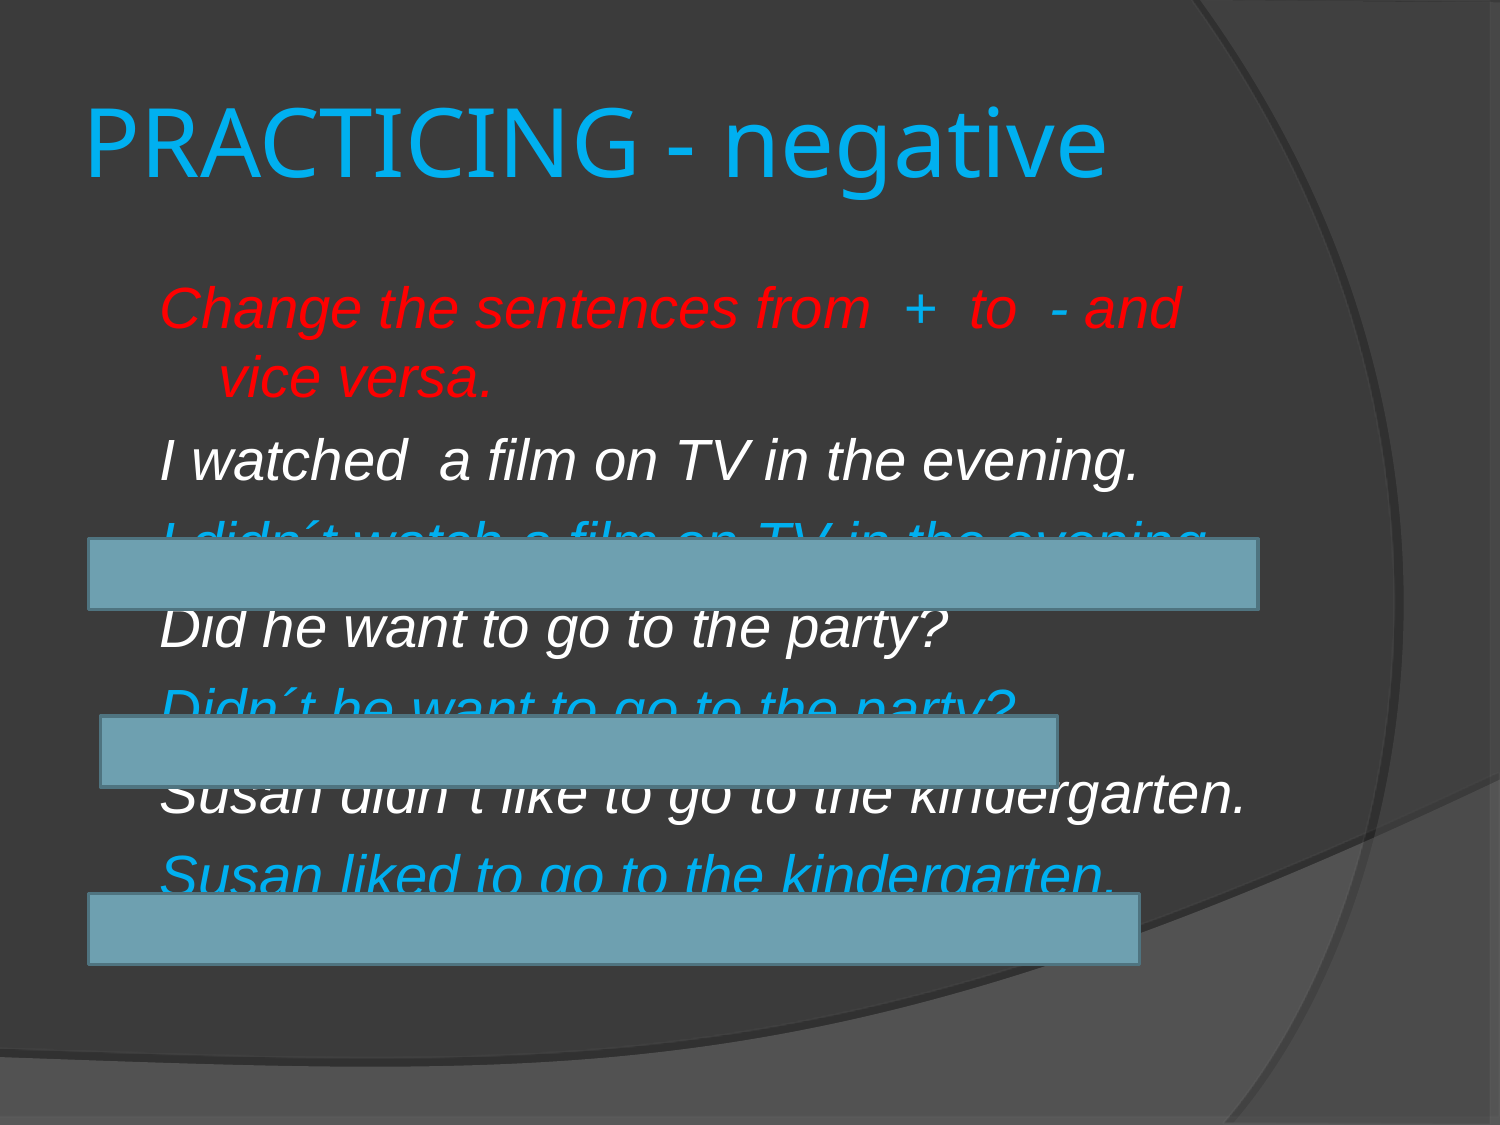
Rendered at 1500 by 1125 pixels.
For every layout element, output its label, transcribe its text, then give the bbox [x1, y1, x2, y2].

list Change the sentences from + to - and vice versa. I watched a film on TV in the evening. I didn´t watch a film on TV in the evening. Did he want to go to the party? Didn´t he want to go to the party? Susan didn´t like to go to the kindergarten. Susan liked to go to the kindergarten. [75, 262, 1300, 1005]
text_box [100, 716, 1057, 787]
text_box [89, 539, 1258, 610]
text_box [89, 893, 1140, 964]
title PRACTICING - negative [75, 45, 1300, 233]
